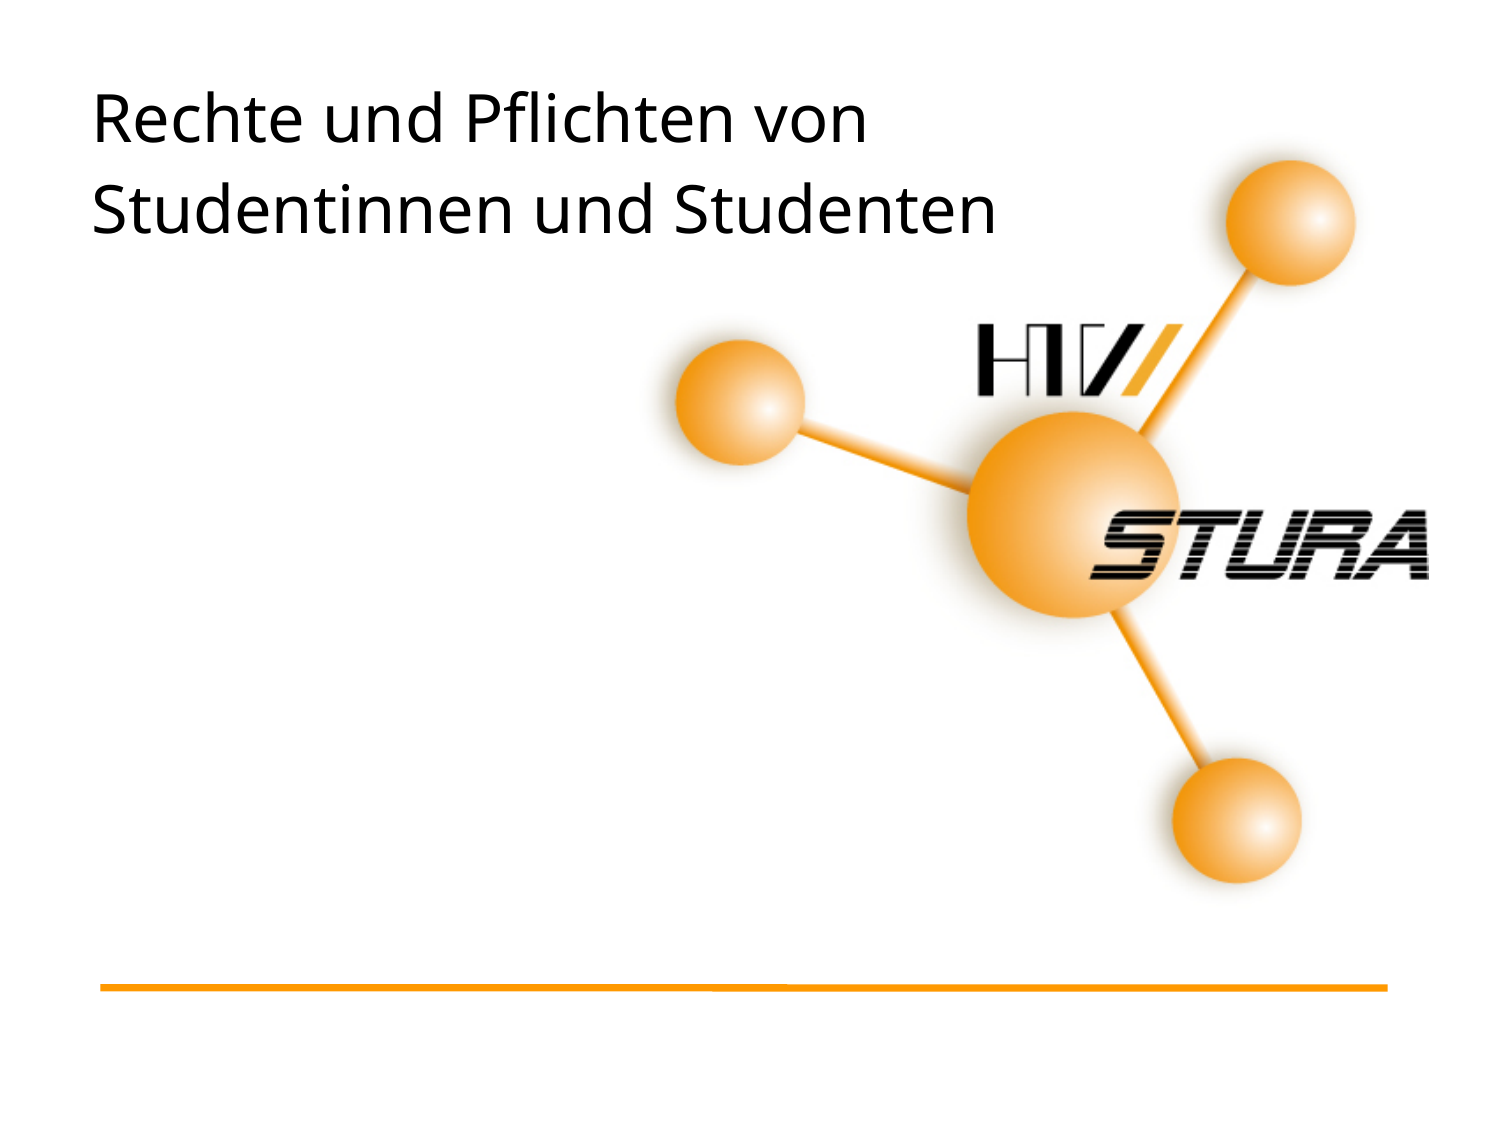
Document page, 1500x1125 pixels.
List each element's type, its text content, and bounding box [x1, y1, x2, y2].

picture [631, 125, 1429, 914]
title Rechte und Pflichten von Studentinnen und Studenten [76, 29, 1282, 296]
